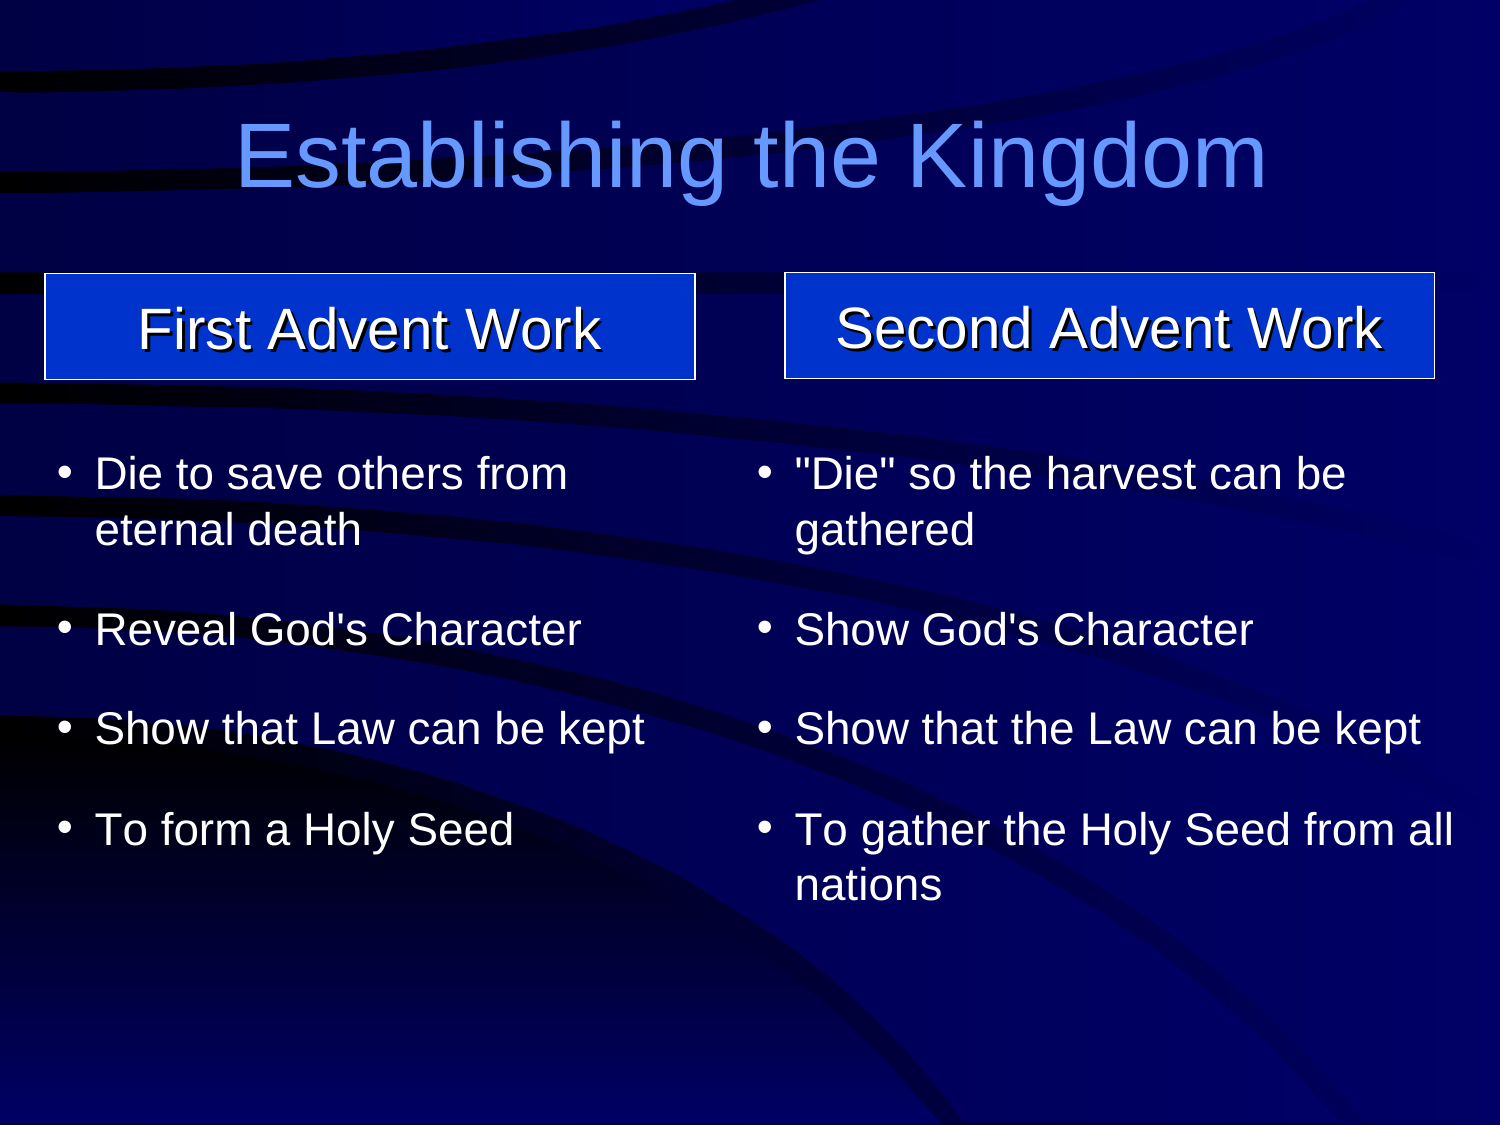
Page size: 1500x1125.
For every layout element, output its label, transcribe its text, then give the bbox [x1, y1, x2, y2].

text_box "Die" so the harvest can be gathered Show God's Character Show that the Law can be kept To gather the Holy Seed from all nations [742, 436, 1490, 917]
text_box First Advent Work [45, 273, 695, 380]
title Establishing the Kingdom [29, 60, 1476, 242]
text_box Die to save others from eternal death Reveal God's Character Show that Law can be kept To form a Holy Seed [42, 436, 720, 862]
text_box Second Advent Work [784, 272, 1435, 379]
